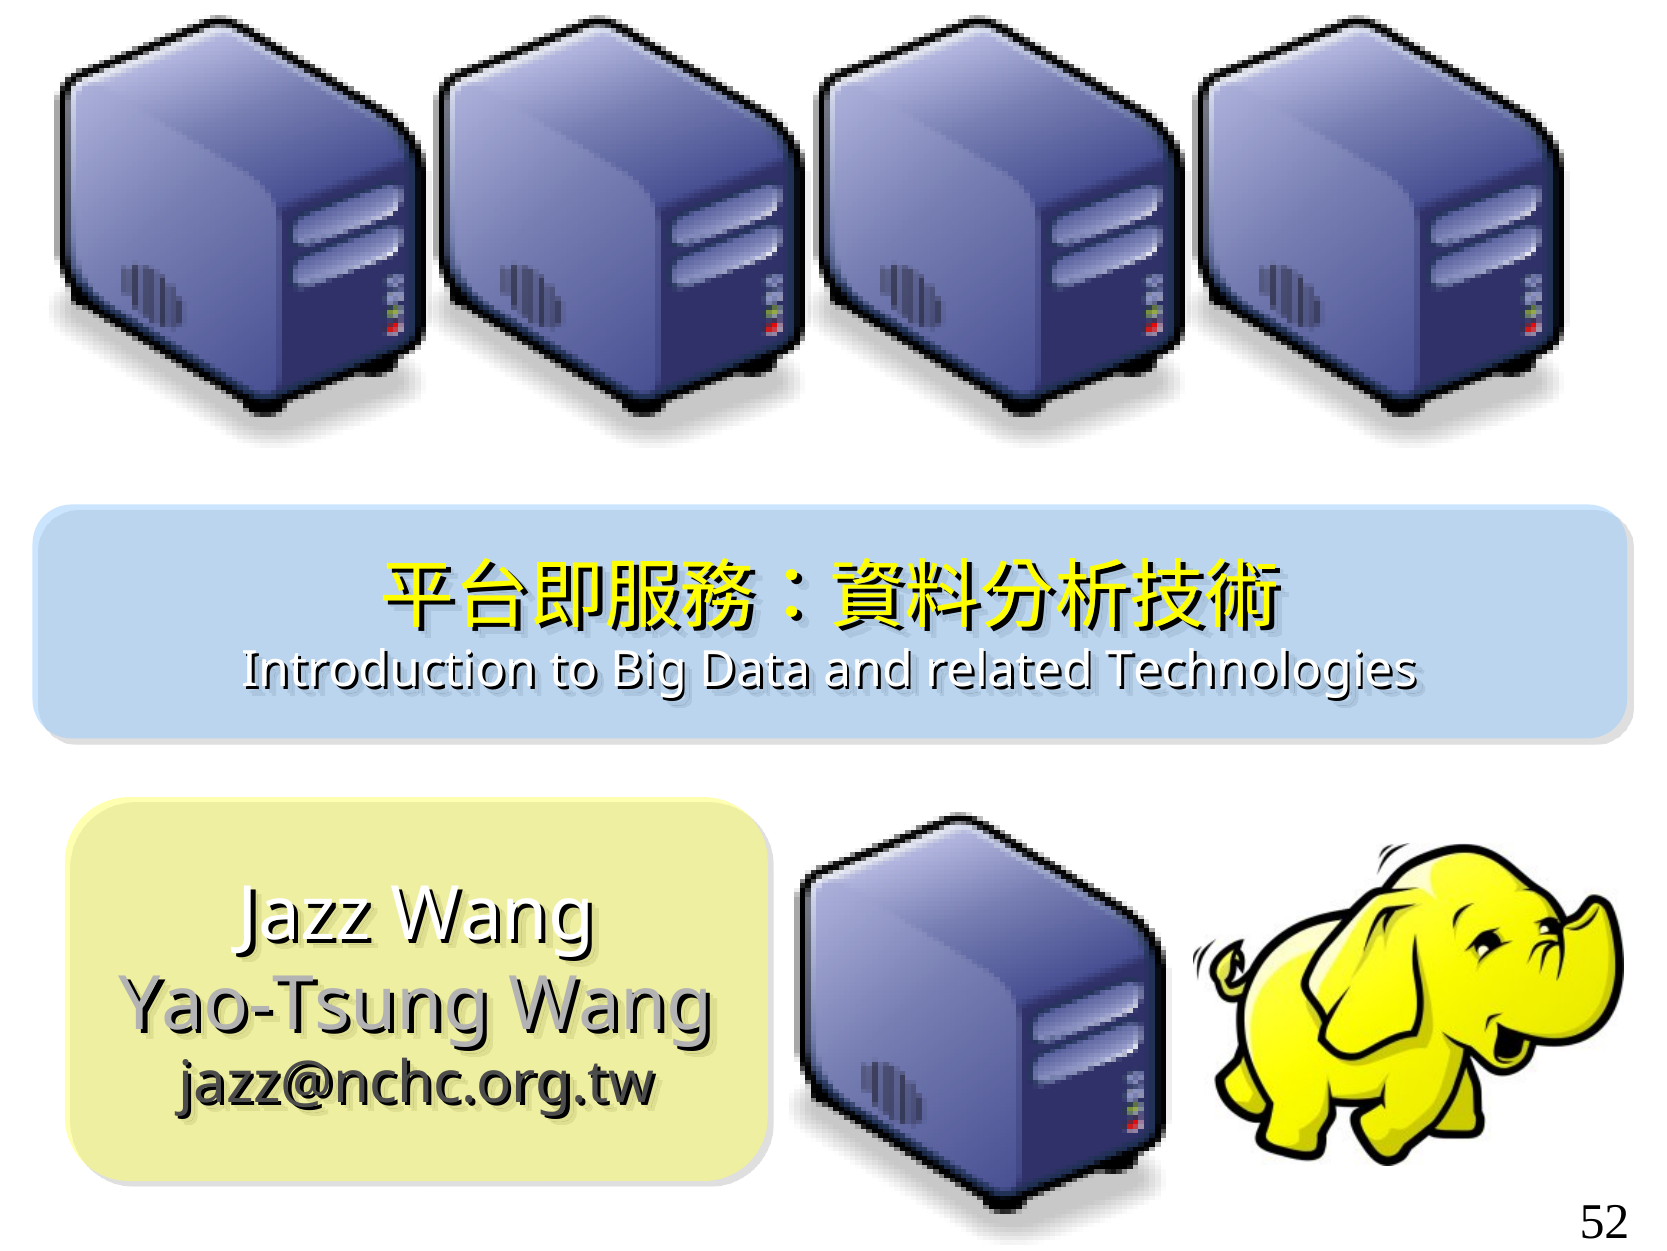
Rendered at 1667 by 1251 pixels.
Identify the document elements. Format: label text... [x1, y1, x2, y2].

picture [767, 800, 1624, 1249]
text_box Jazz Wang Yao-Tsung Wang jazz@nchc.org.tw [64, 797, 767, 1182]
text_box 平台即服務：資料分析技術 Introduction to Big Data and related Technologies [32, 504, 1628, 739]
picture [27, 2, 1609, 502]
